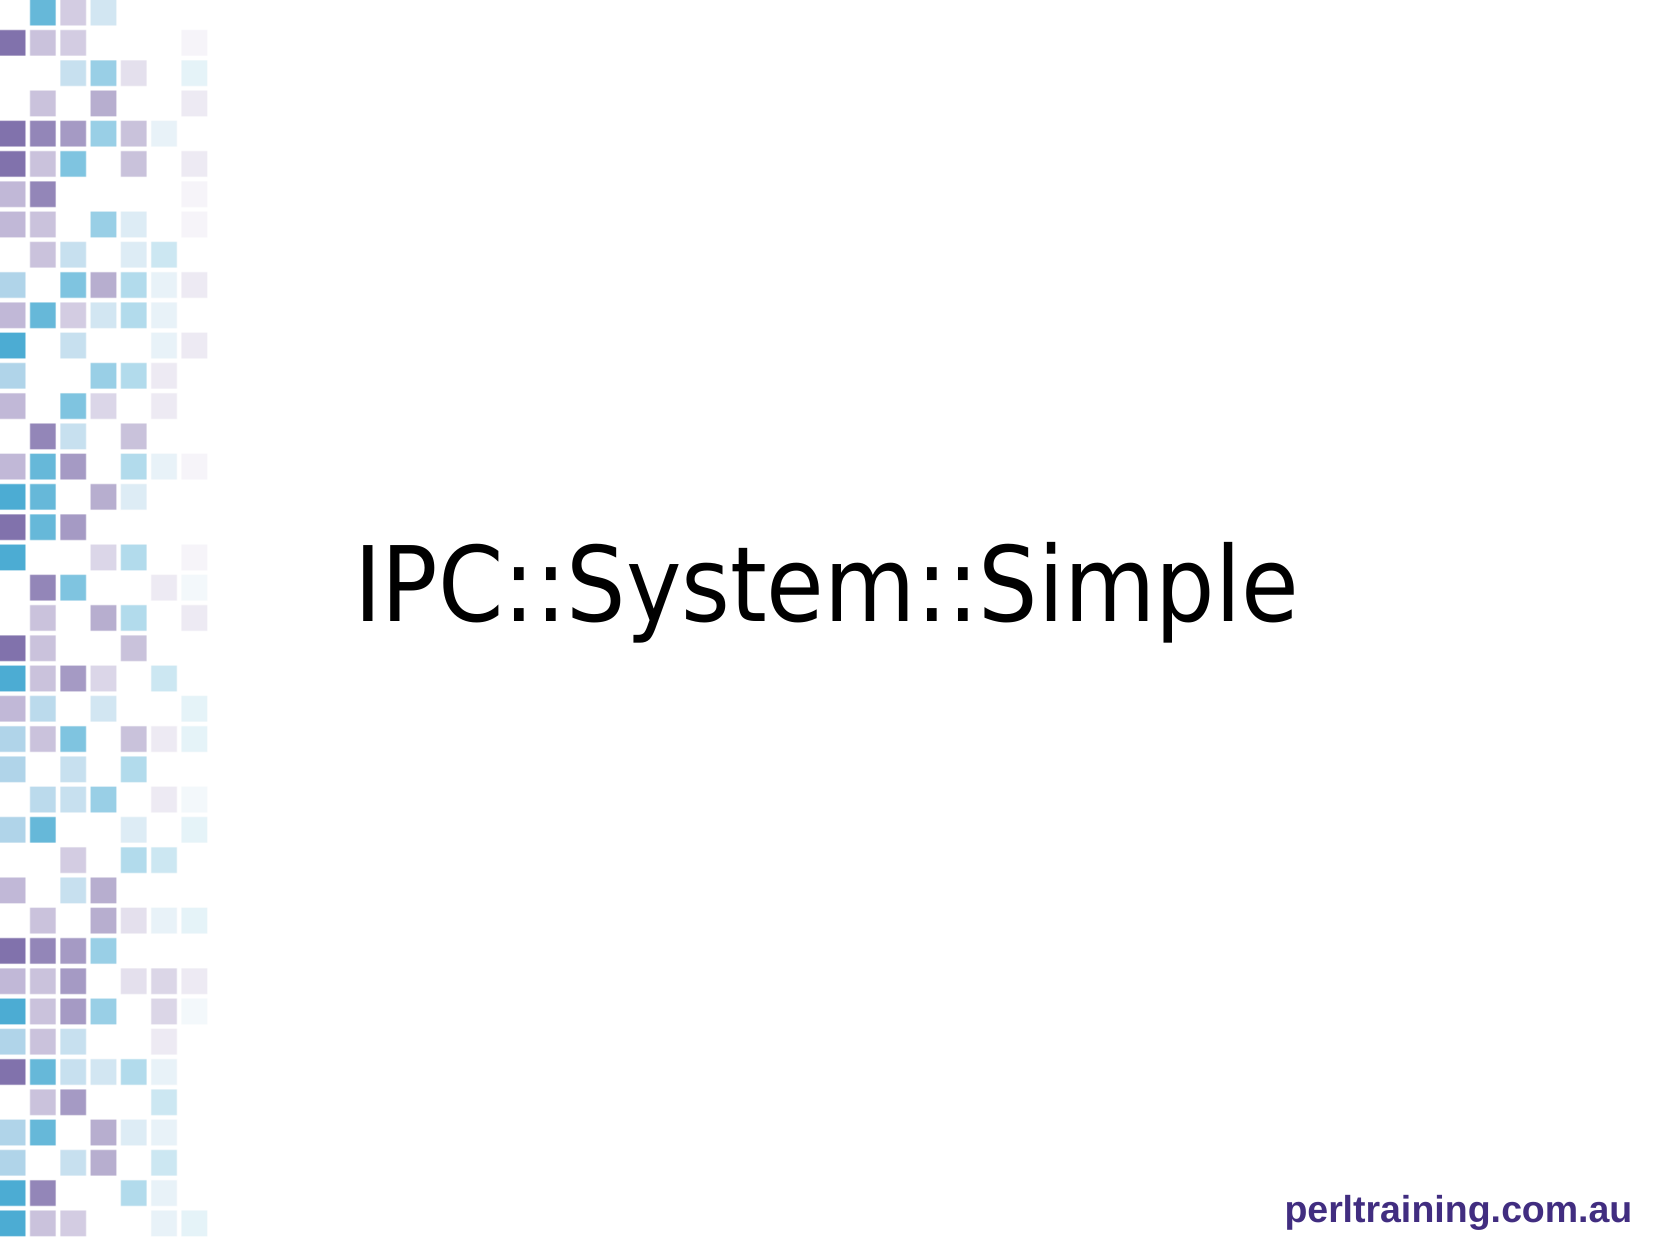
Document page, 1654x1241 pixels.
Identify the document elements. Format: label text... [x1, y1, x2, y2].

picture [0, 0, 212, 1241]
title IPC::System::Simple [82, 56, 1571, 1115]
